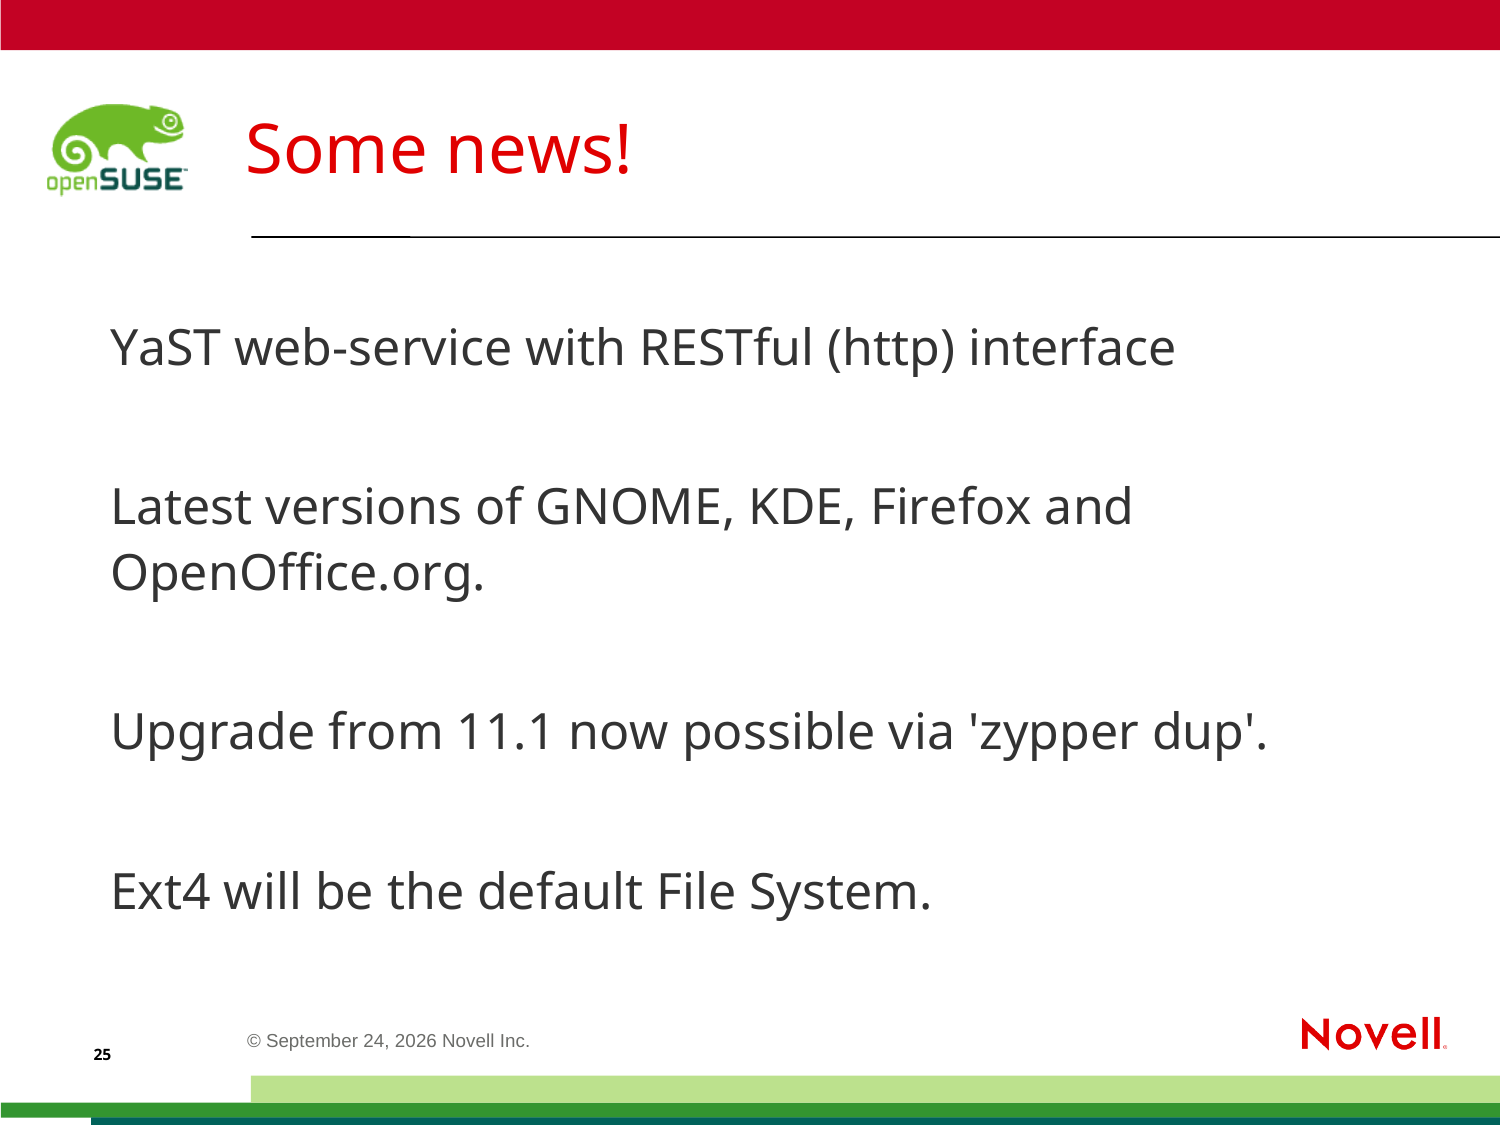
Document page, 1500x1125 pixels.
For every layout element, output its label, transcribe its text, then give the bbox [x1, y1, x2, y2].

list YaST web-service with RESTful (http) interface Latest versions of GNOME, KDE, Firefox and OpenOffice.org. Upgrade from 11.1 now possible via 'zypper dup'. Ext4 will be the default File System. [110, 312, 1391, 1022]
picture [1295, 1011, 1453, 1056]
picture [47, 104, 188, 197]
title Some news! [245, 68, 1408, 231]
